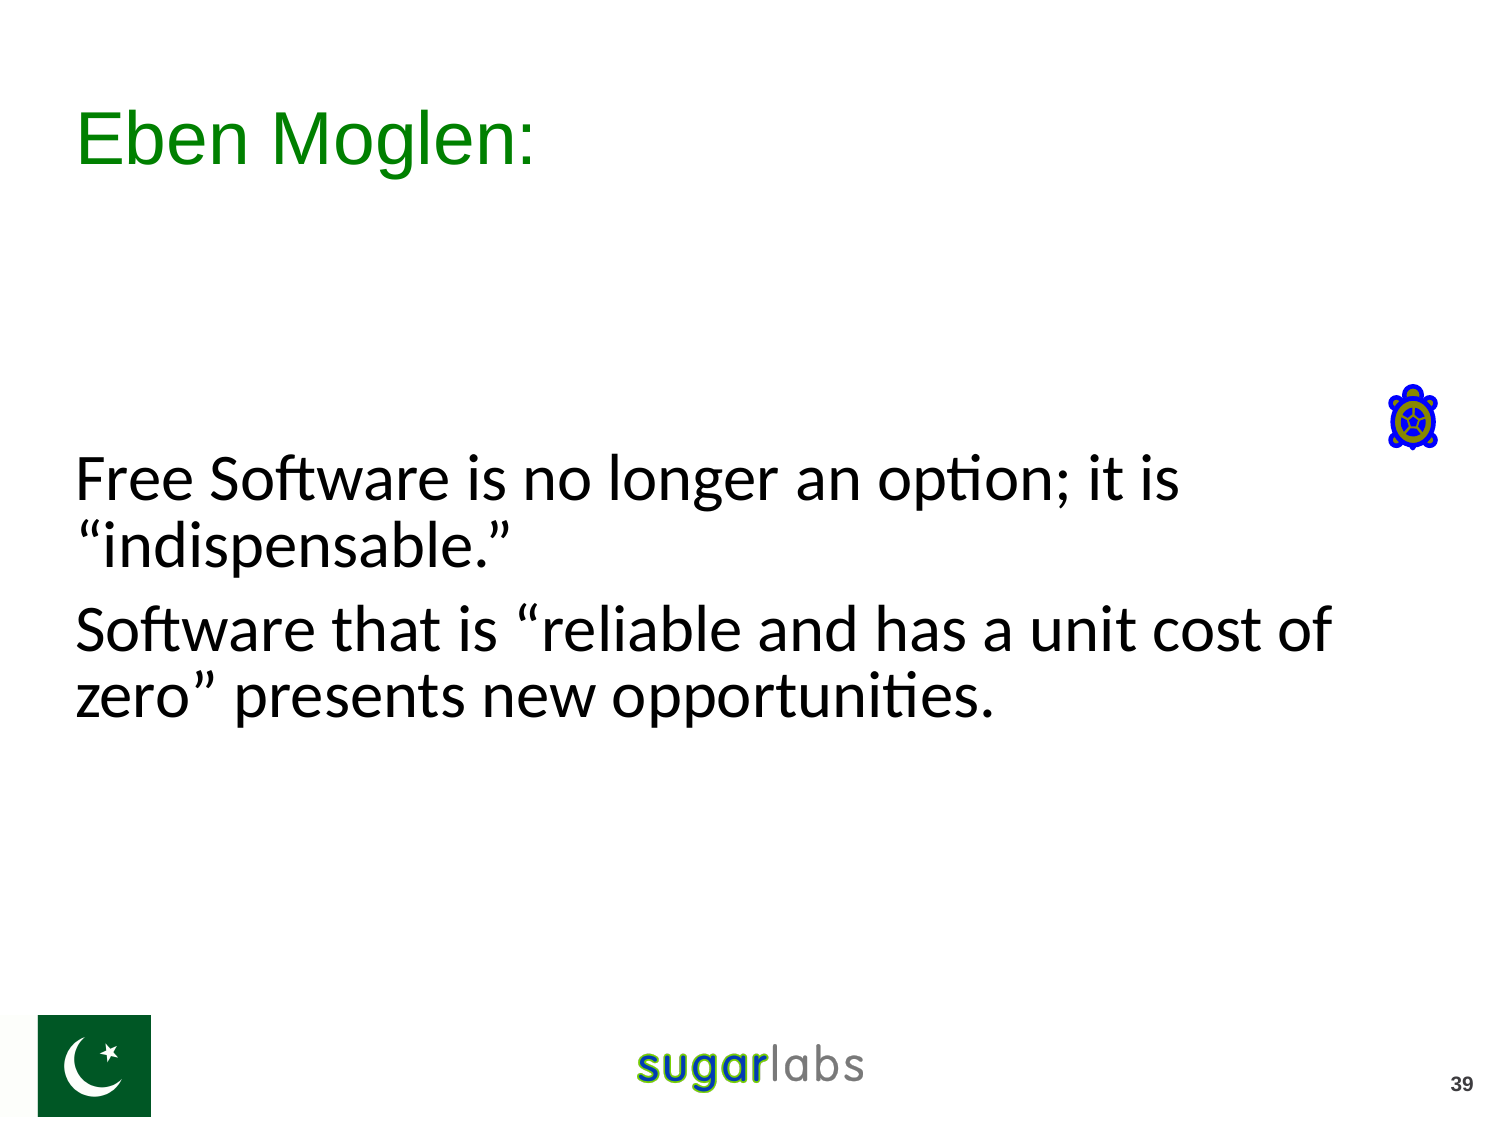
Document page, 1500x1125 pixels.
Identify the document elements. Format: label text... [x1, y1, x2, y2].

title Eben Moglen: [75, 52, 1425, 226]
subtitle Free Software is no longer an option; it is “indispensable.” Software that is “reliable and has a unit cost of zero” presents new opportunities. [75, 263, 1425, 1006]
picture [637, 1044, 863, 1093]
picture [1377, 382, 1450, 455]
picture [0, 1015, 151, 1117]
